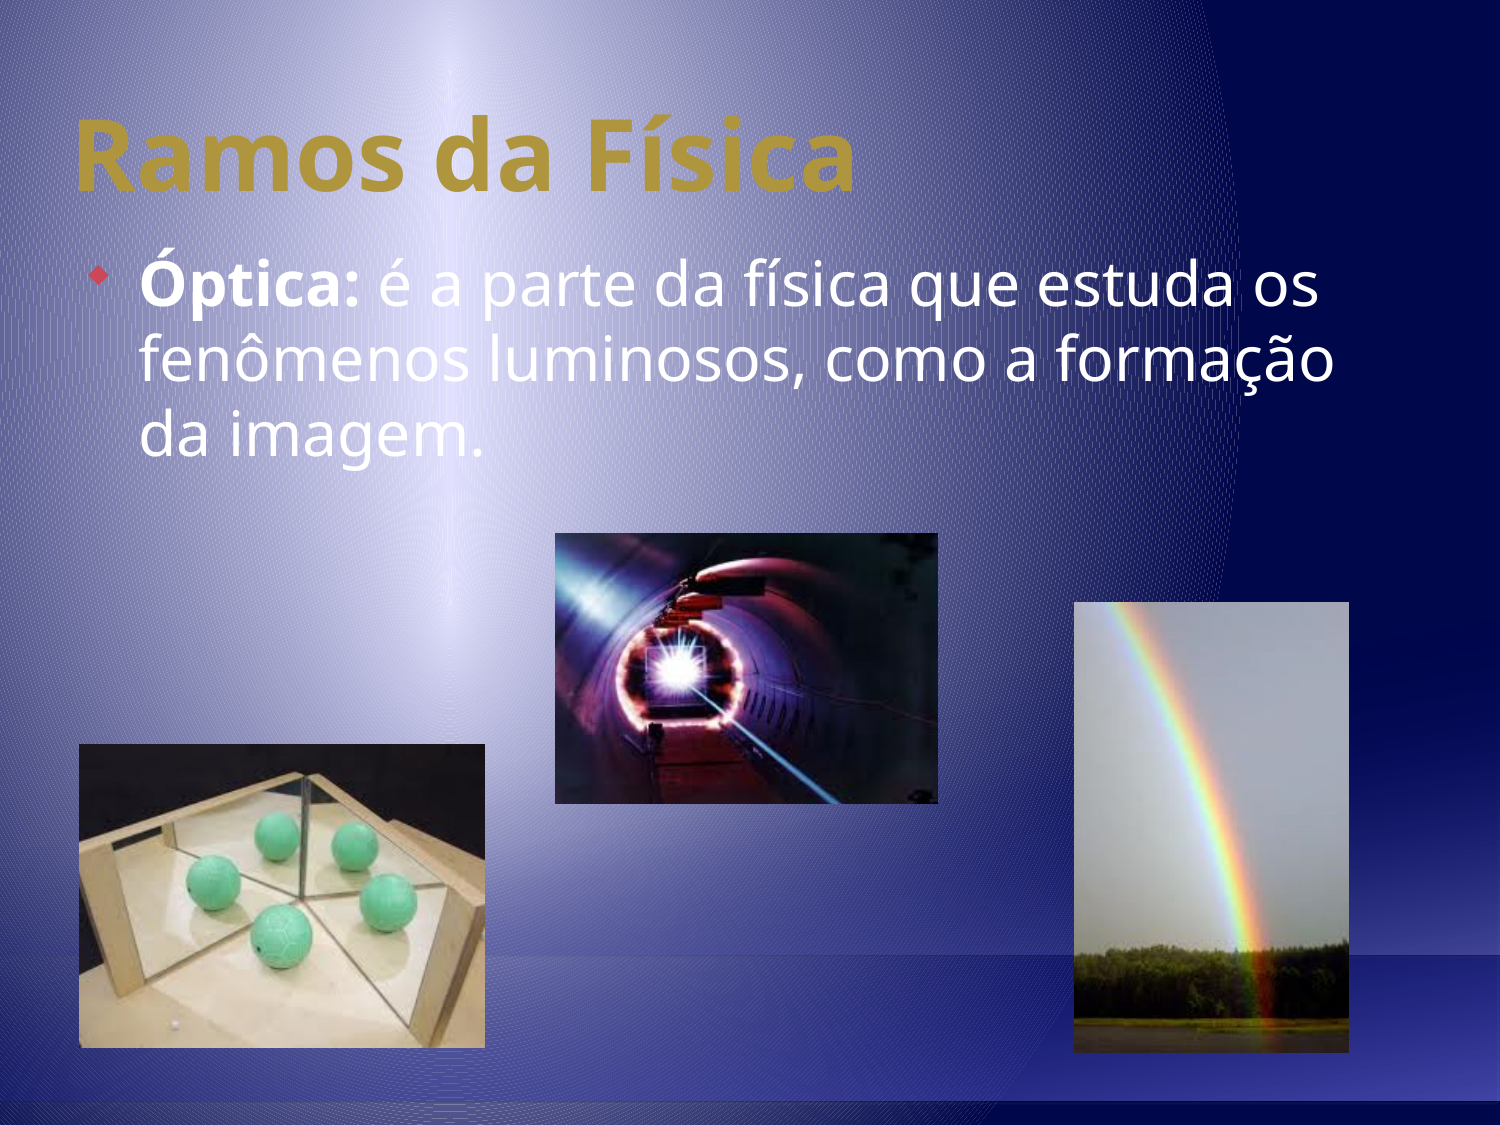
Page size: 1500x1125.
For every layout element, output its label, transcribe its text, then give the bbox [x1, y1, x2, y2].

picture [555, 533, 938, 804]
title Ramos da Física [70, 87, 1421, 213]
picture [1074, 602, 1349, 1053]
list Óptica: é a parte da física que estuda os fenômenos luminosos, como a formação da imagem. [70, 236, 1421, 497]
picture [79, 744, 485, 1048]
